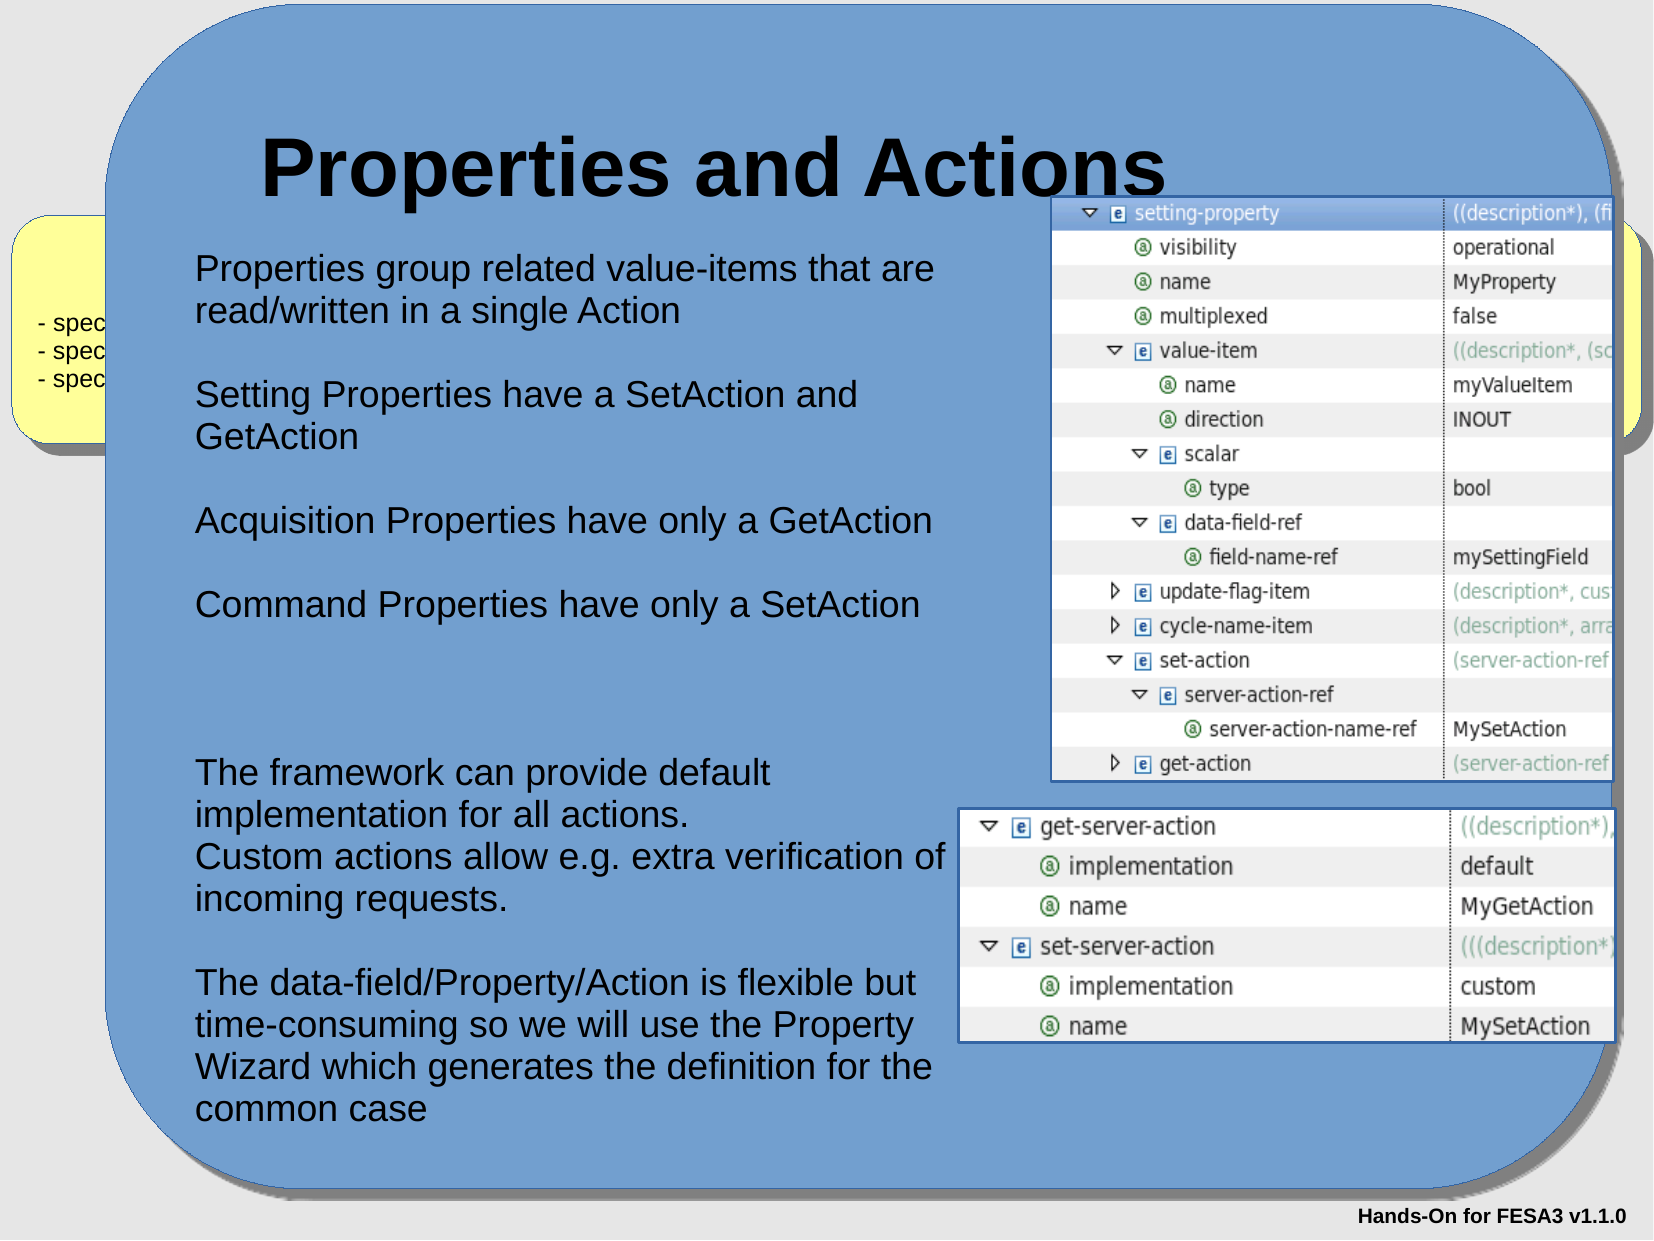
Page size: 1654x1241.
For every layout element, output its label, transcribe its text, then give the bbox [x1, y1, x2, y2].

picture [1052, 198, 1612, 781]
picture [976, 810, 1614, 1042]
text_box [105, 4, 1612, 1189]
text_box Properties group related value-items that are read/written in a single Action Setting Properties have a SetAction and GetAction Acquisition Properties have only a GetAction Command Properties have only a SetAction The framework can provide default implementation for all actions. Custom actions allow e.g. extra verification of incoming requests. The data-field/Property/Action is flexible but time-consuming so we will use the Property Wizard which generates the definition for the common case [180, 240, 976, 1137]
text_box [768, 198, 1612, 807]
text_box Properties and Actions [245, 67, 1486, 240]
